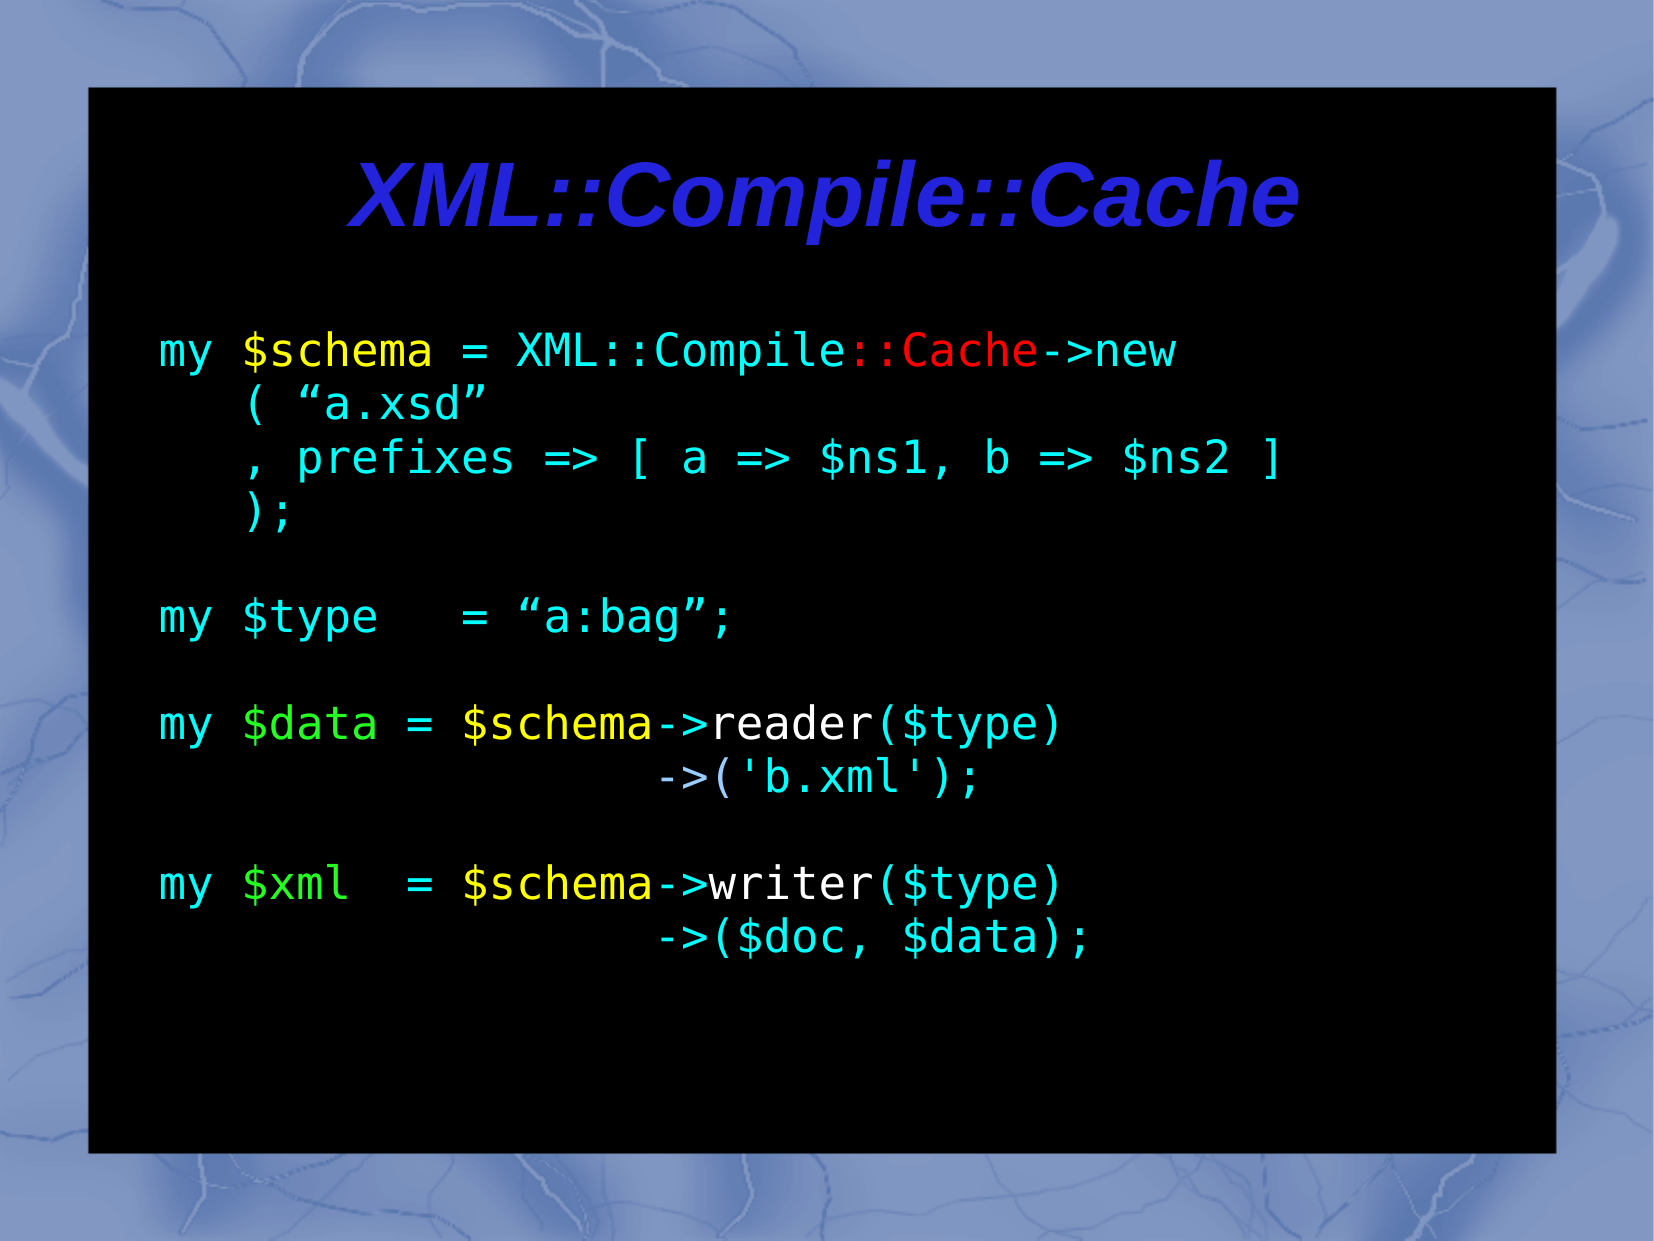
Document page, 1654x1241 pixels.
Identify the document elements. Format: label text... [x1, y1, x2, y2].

text_box my $schema = XML::Compile::Cache->new ( “a.xsd” , prefixes => [ a => $ns1, b => $ns2 ] ); my $type = “a:bag”; my $data = $schema->reader($type) ->('b.xml'); my $xml = $schema->writer($type) ->($doc, $data); [143, 316, 1301, 971]
picture [0, 0, 1654, 1241]
title XML::Compile::Cache [118, 90, 1536, 298]
